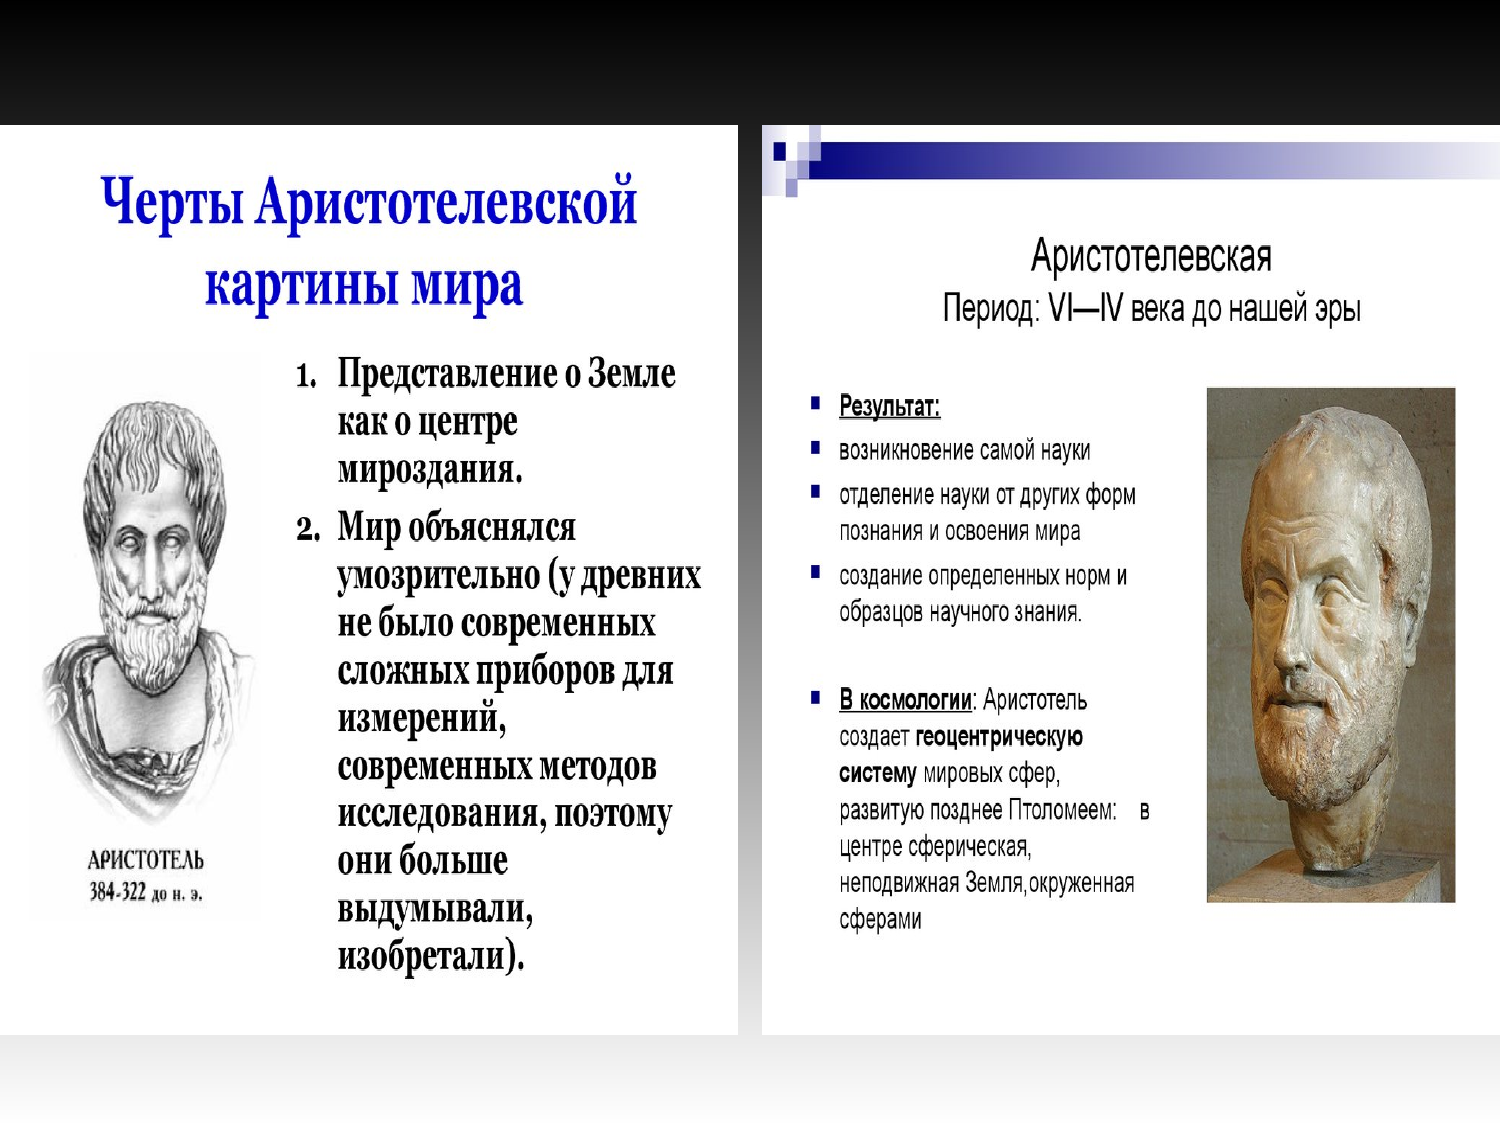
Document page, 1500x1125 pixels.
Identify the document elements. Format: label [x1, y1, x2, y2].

title [75, 45, 1425, 233]
picture [762, 125, 1500, 1035]
picture [0, 125, 738, 1035]
